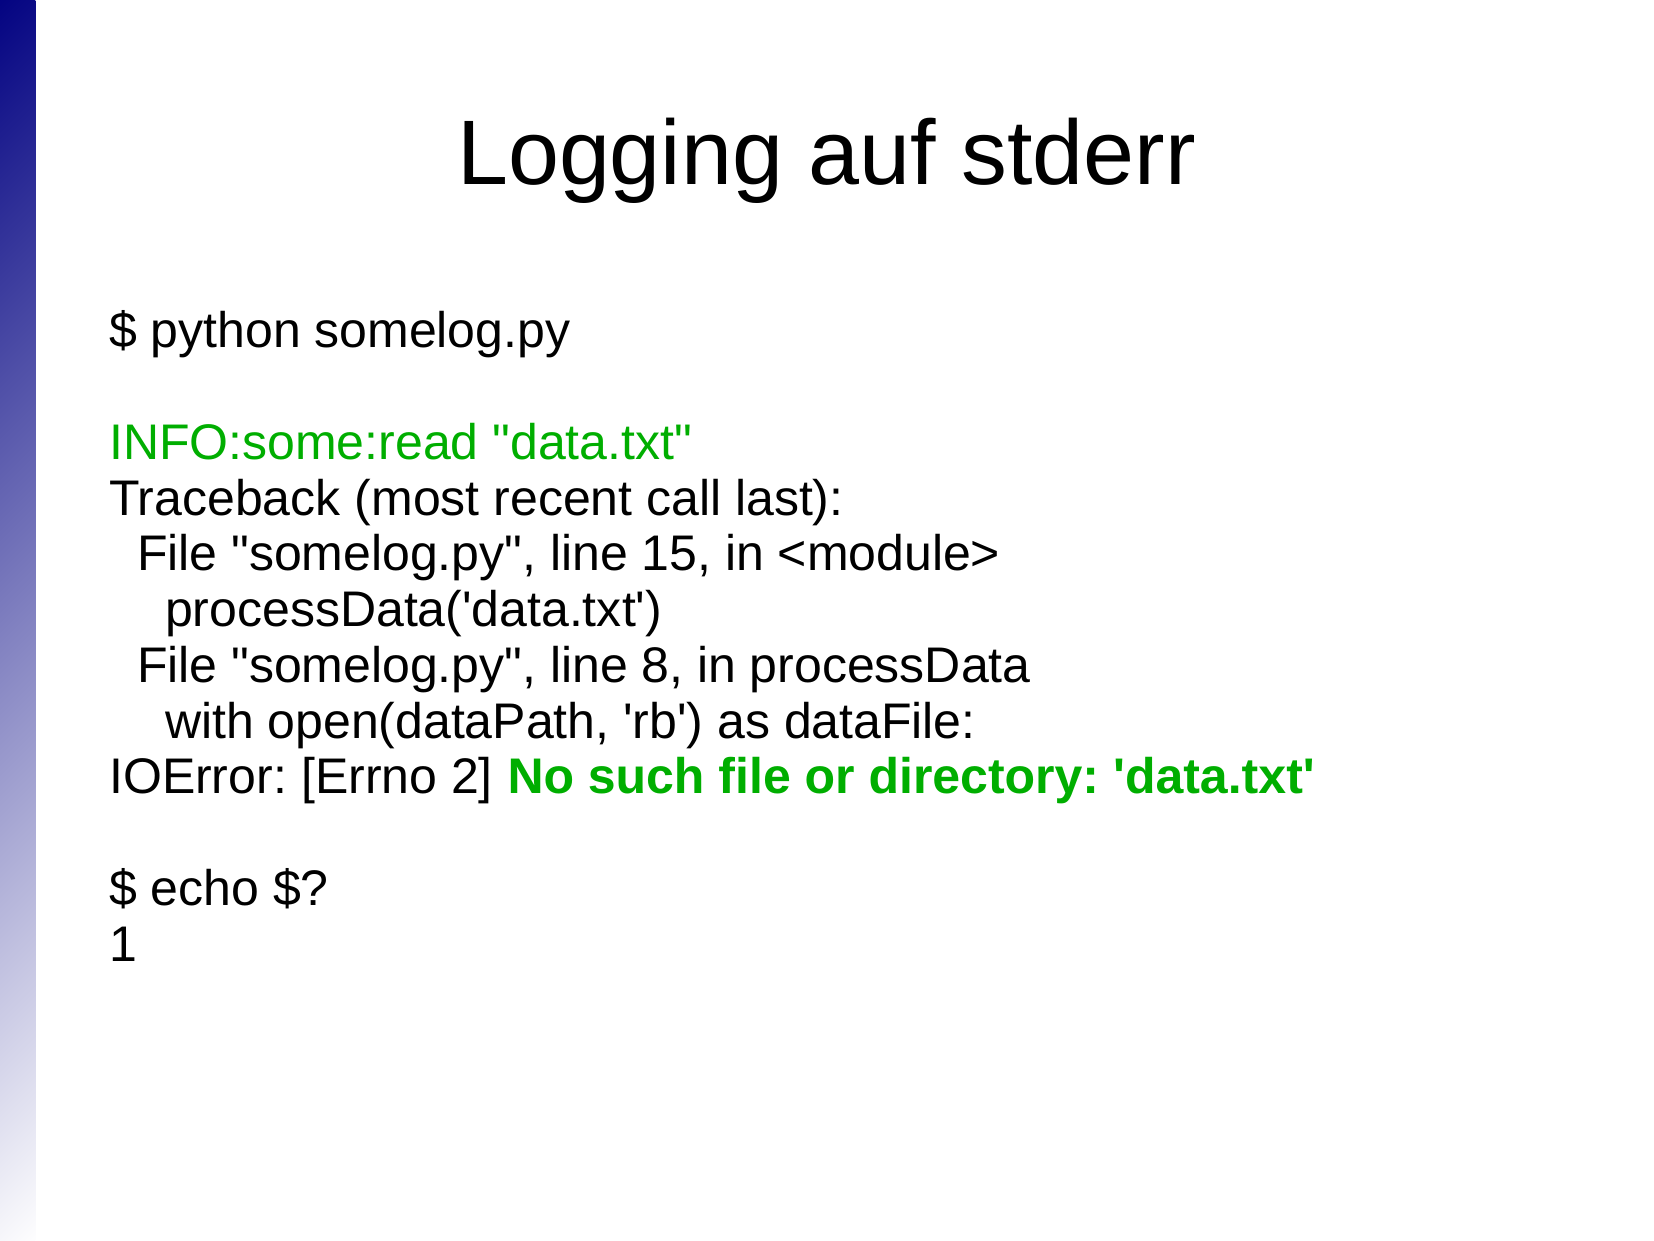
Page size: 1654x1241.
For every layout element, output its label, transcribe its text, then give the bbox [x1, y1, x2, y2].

title Logging auf stderr [82, 49, 1571, 257]
text_box $ python somelog.py INFO:some:read "data.txt" Traceback (most recent call last): File "somelog.py", line 15, in <module> processData('data.txt') File "somelog.py", line 8, in processData with open(dataPath, 'rb') as dataFile: IOError: [Errno 2] No such file or directory: 'data.txt' $ echo $? 1 [94, 295, 1571, 1035]
